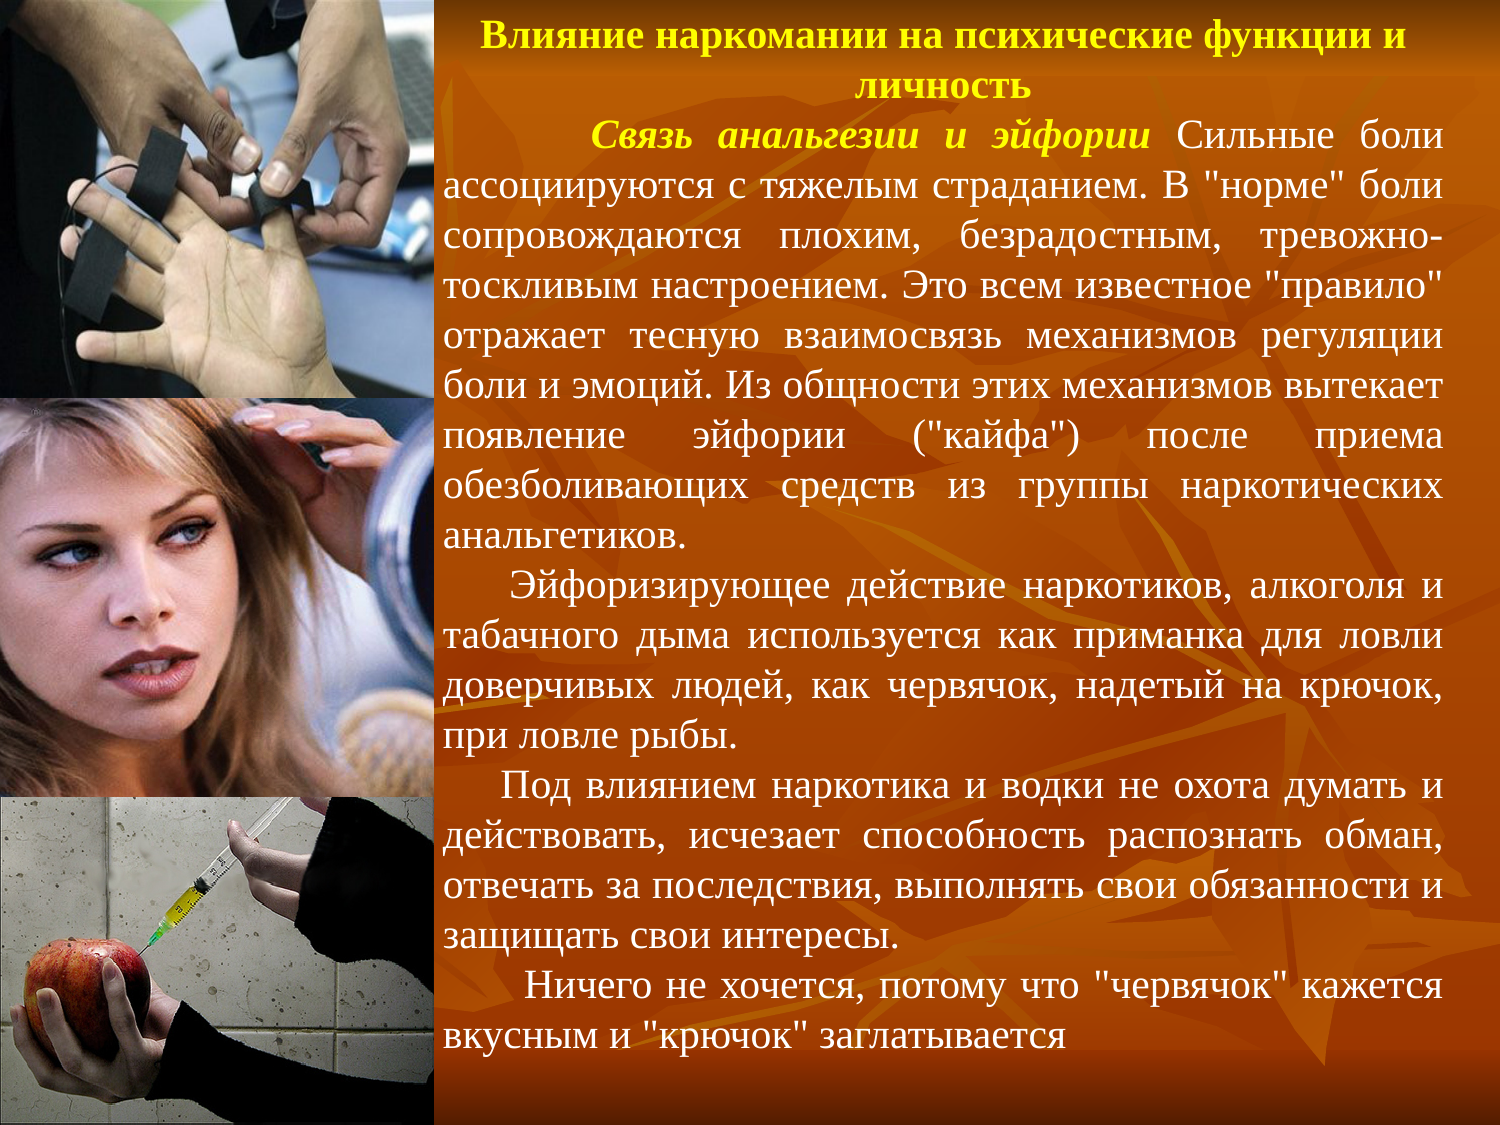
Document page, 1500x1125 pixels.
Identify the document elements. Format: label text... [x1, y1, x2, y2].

picture [0, 0, 434, 1125]
text_box Влияние наркомании на психические функции и личность Связь анальгезии и эйфории Сильные боли ассоциируются с тяжелым страданием. В "норме" боли сопровождаются плохим, безрадостным, тревожно-тоскливым настроением. Это всем известное "правило" отражает тесную взаимосвязь механизмов регуляции боли и эмоций. Из общности этих механизмов вытекает появление эйфории ("кайфа") после приема обезболивающих средств из группы наркотических анальгетиков. Эйфоризирующее действие наркотиков, алкоголя и табачного дыма используется как приманка для ловли доверчивых людей, как червячок, надетый на крючок, при ловле рыбы. Под влиянием наркотика и водки не охота думать и действовать, исчезает способность распознать обман, отвечать за последствия, выполнять свои обязанности и защищать свои интересы. Ничего не хочется, потому что "червячок" кажется вкусным и "крючок" заглатывается [434, 0, 1459, 1125]
